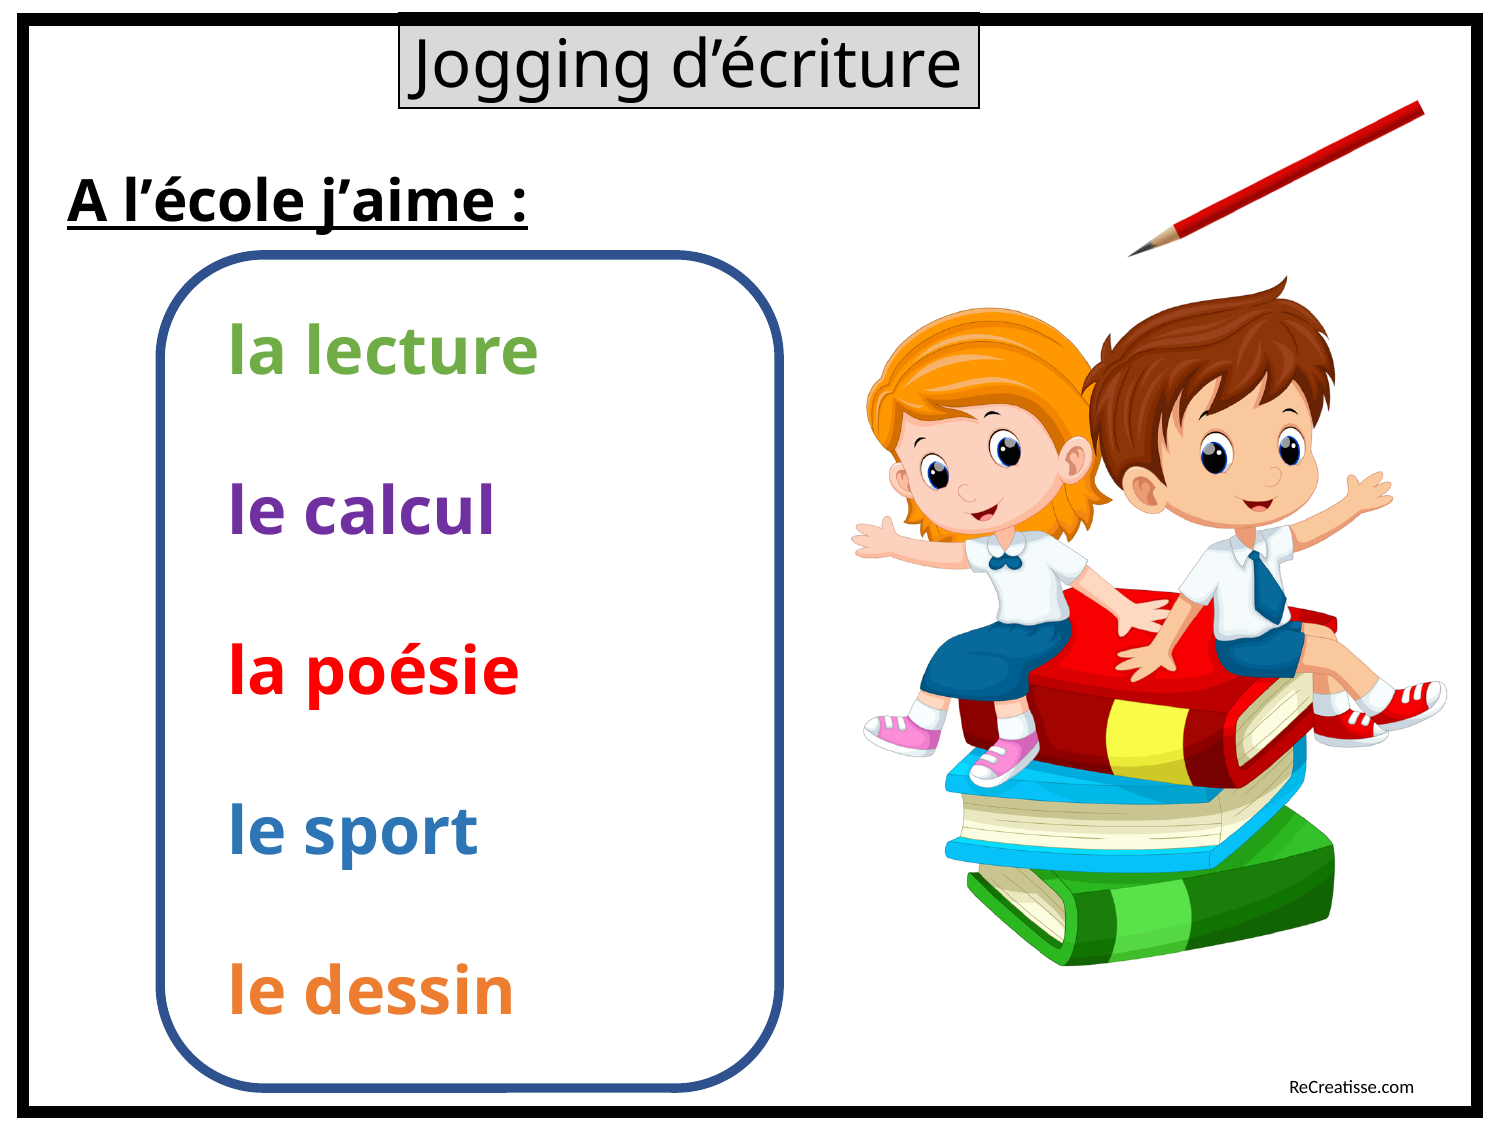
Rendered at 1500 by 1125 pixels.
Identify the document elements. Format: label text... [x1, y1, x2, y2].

picture [851, 89, 1448, 971]
text_box ReCreatisse.com [1274, 1068, 1430, 1105]
text_box A l’école j’aime : [52, 156, 543, 311]
text_box Jogging d’écriture [399, 26, 979, 108]
text_box la lecture le calcul la poésie le sport le dessin [212, 300, 555, 1035]
text_box [160, 254, 780, 1089]
